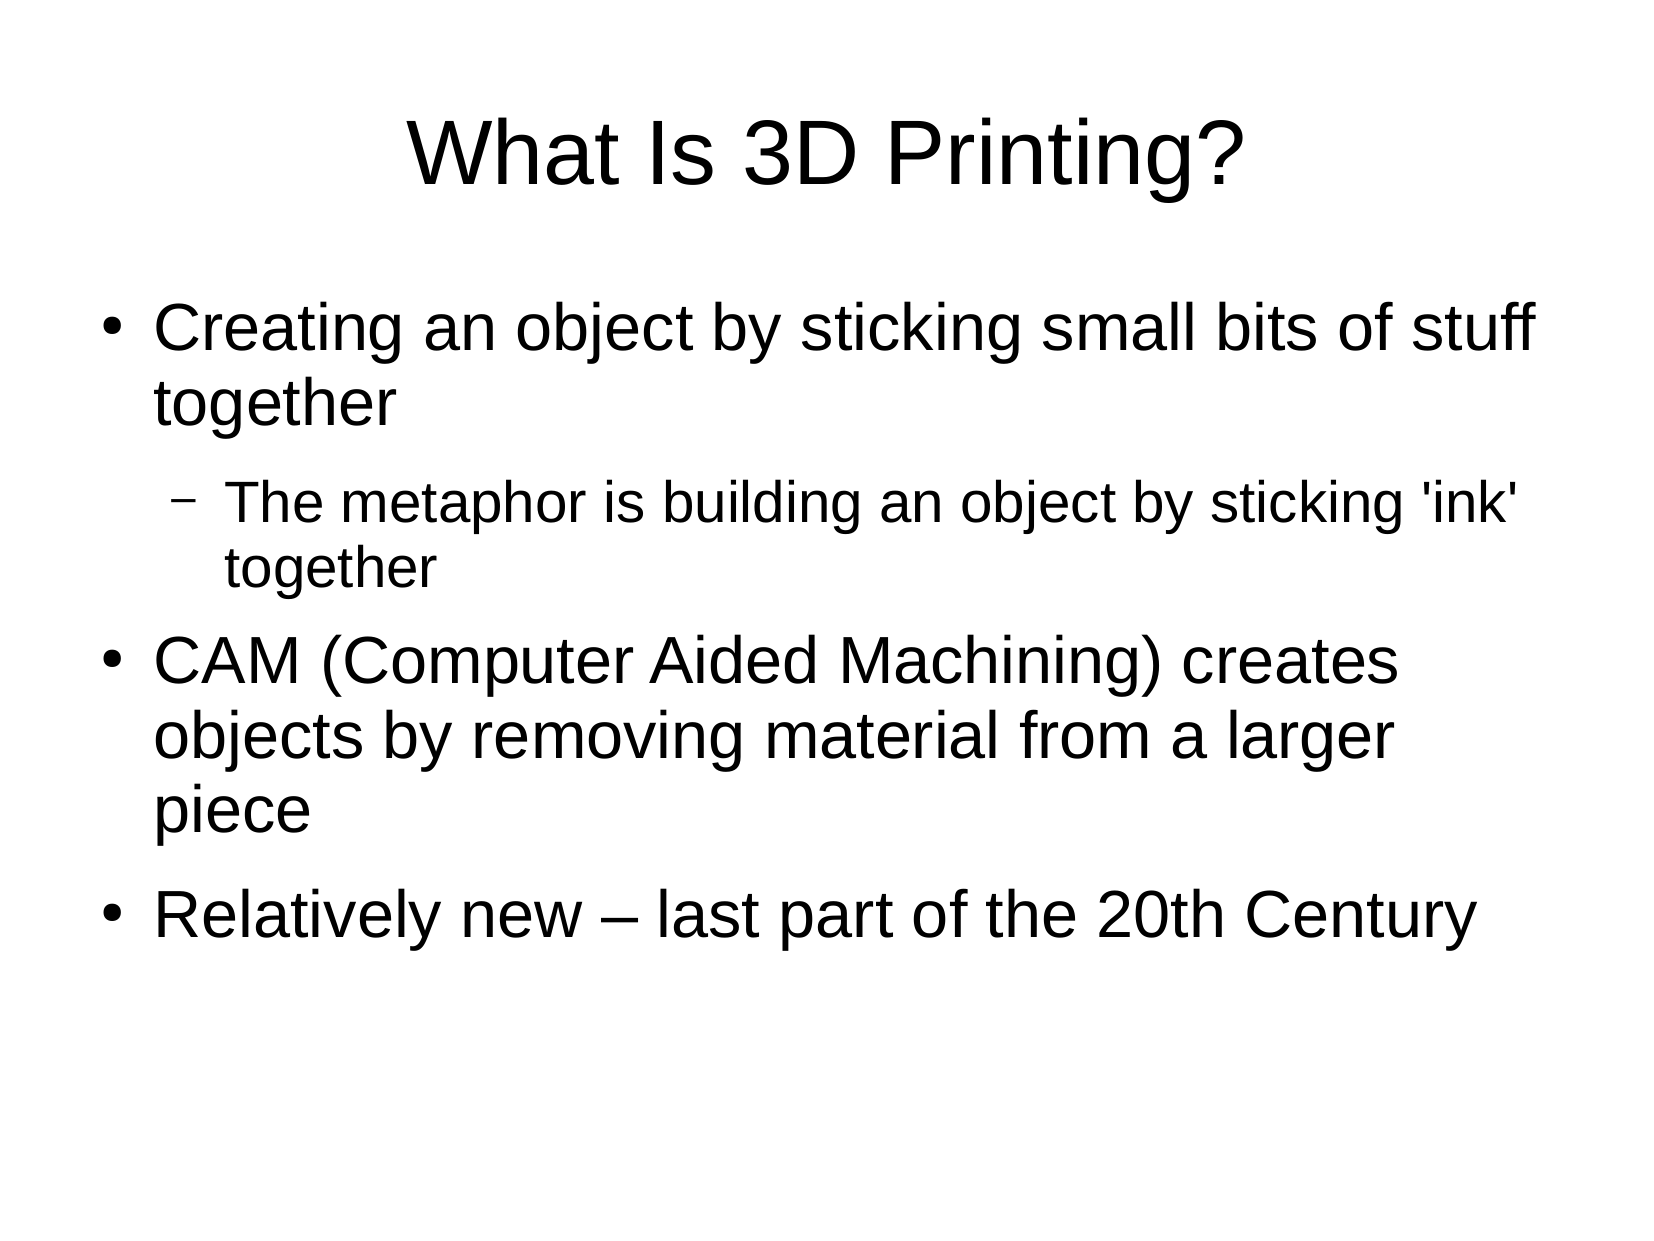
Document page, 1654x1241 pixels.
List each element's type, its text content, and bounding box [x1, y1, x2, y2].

list Creating an object by sticking small bits of stuff together The metaphor is building an object by sticking 'ink' together CAM (Computer Aided Machining) creates objects by removing material from a larger piece Relatively new – last part of the 20th Century [82, 290, 1538, 1010]
title What Is 3D Printing? [82, 49, 1571, 257]
